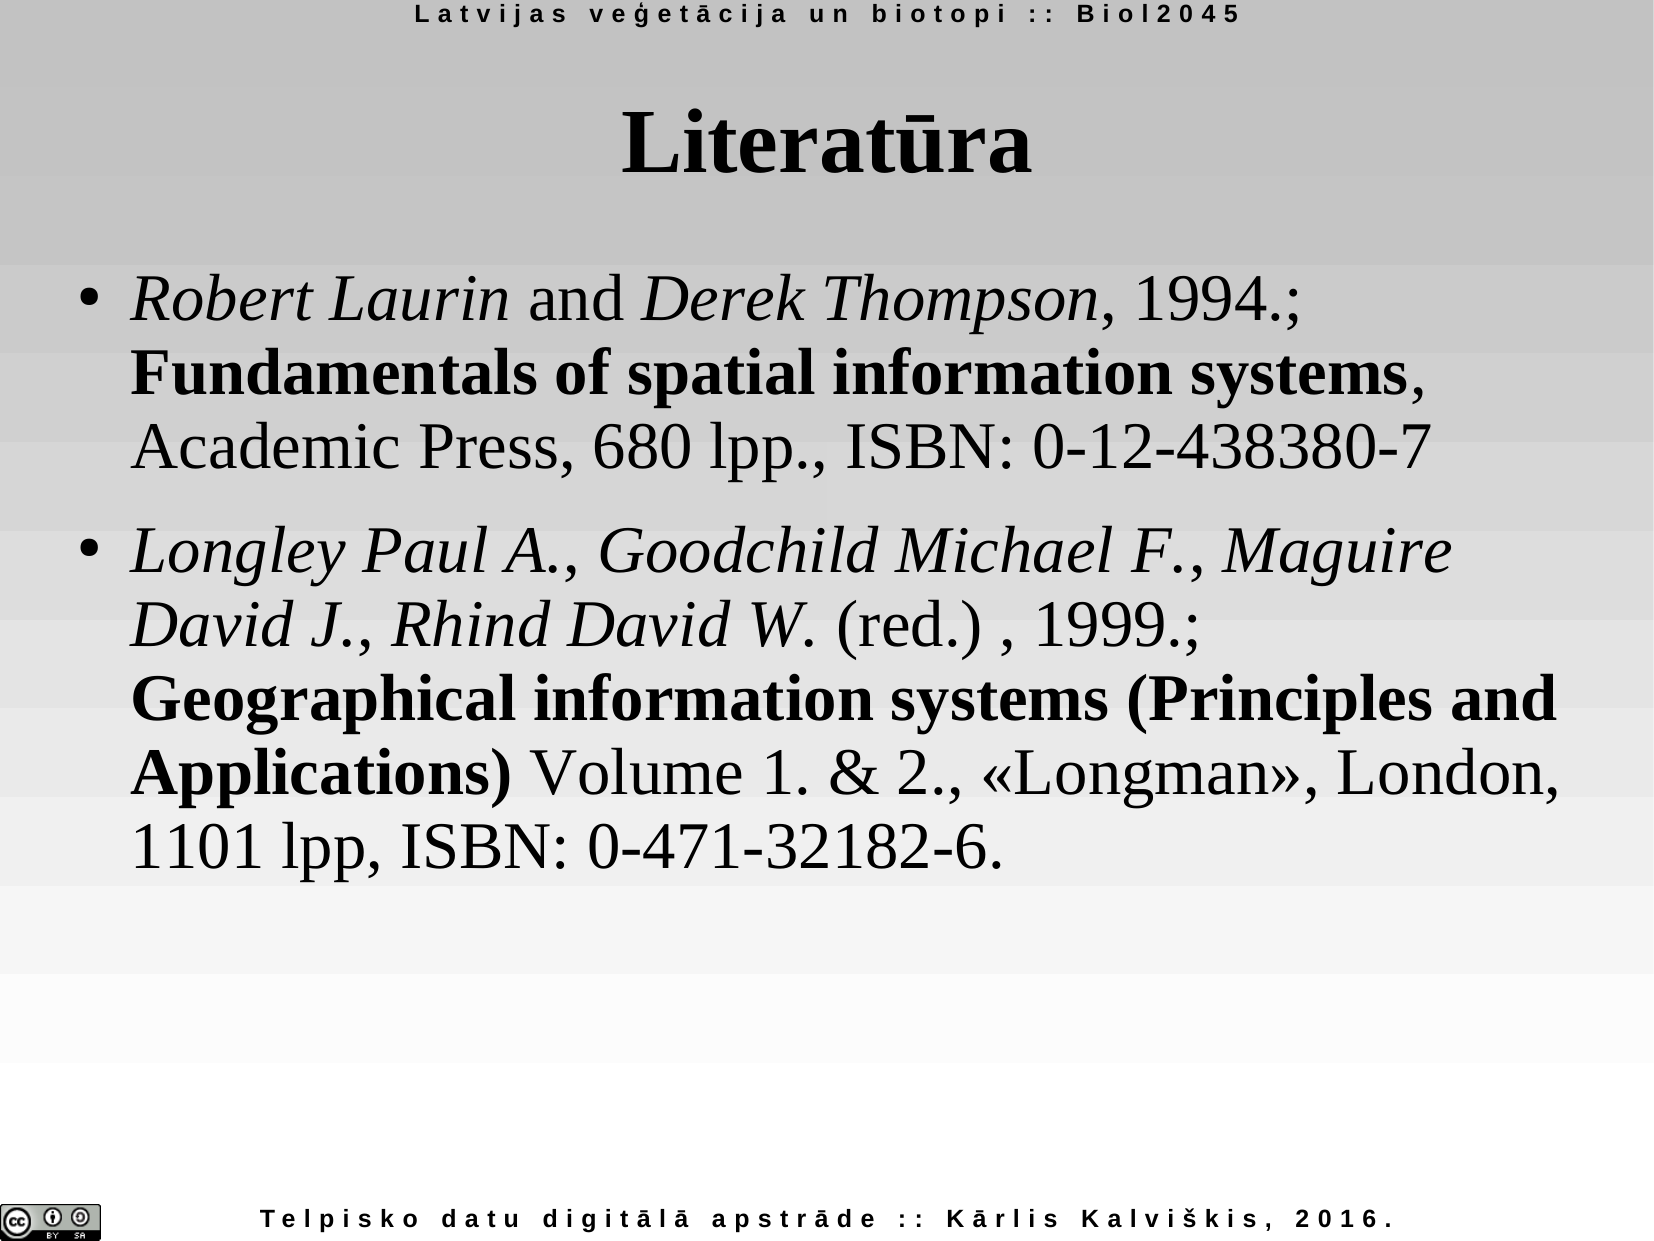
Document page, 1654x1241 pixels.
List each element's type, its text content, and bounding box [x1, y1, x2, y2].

picture [0, 0, 1654, 1241]
list Robert Laurin and Derek Thompson, 1994.; Fundamentals of spatial information systems, Academic Press, 680 lpp., ISBN: 0-12-438380-7 Longley Paul A., Goodchild Michael F., Maguire David J., Rhind David W. (red.) , 1999.; Geographical information systems (Principles and Applications) Volume 1. & 2., «Longman», London, 1101 lpp, ISBN: 0-471-32182-6. [59, 261, 1596, 1175]
title Literatūra [59, 37, 1596, 246]
